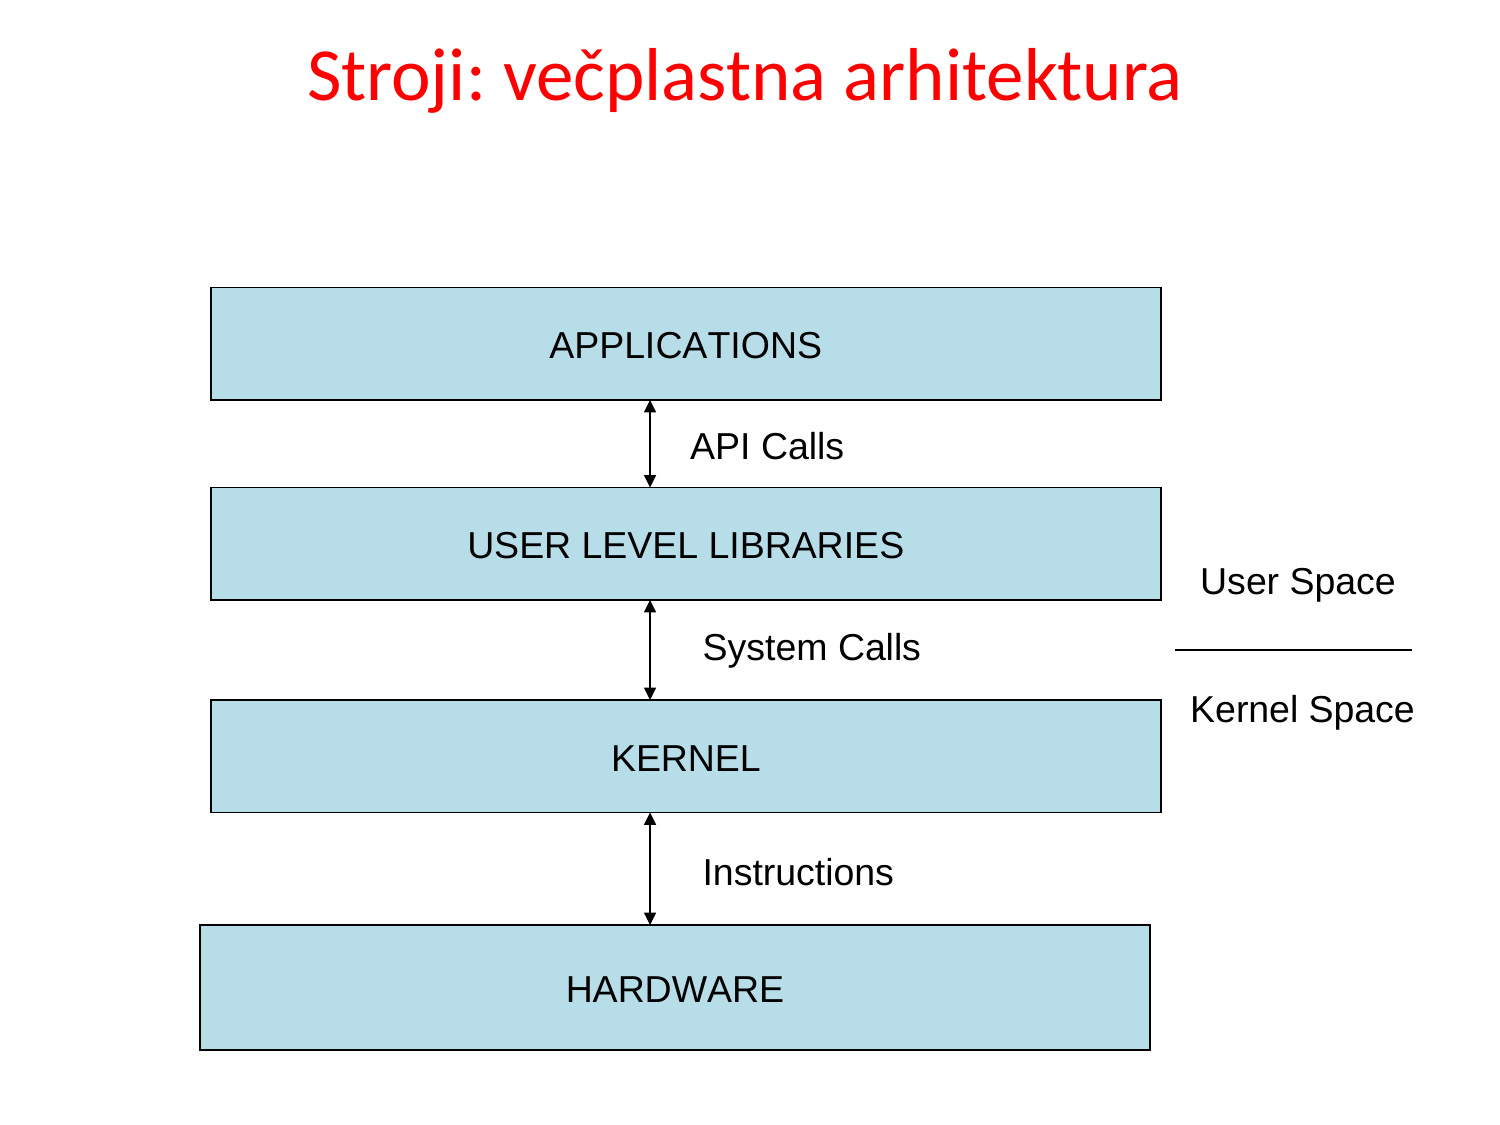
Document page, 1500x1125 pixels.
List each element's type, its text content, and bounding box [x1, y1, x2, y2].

text_box User Space [1185, 549, 1411, 611]
text_box APPLICATIONS [210, 287, 1161, 400]
text_box Instructions [687, 839, 910, 901]
text_box KERNEL [210, 699, 1161, 813]
text_box API Calls [675, 414, 860, 476]
text_box USER LEVEL LIBRARIES [210, 487, 1161, 600]
text_box Kernel Space [1175, 677, 1430, 738]
text_box HARDWARE [200, 924, 1150, 1050]
title Stroji: večplastna arhitektura [70, 0, 1421, 141]
text_box System Calls [687, 614, 937, 676]
